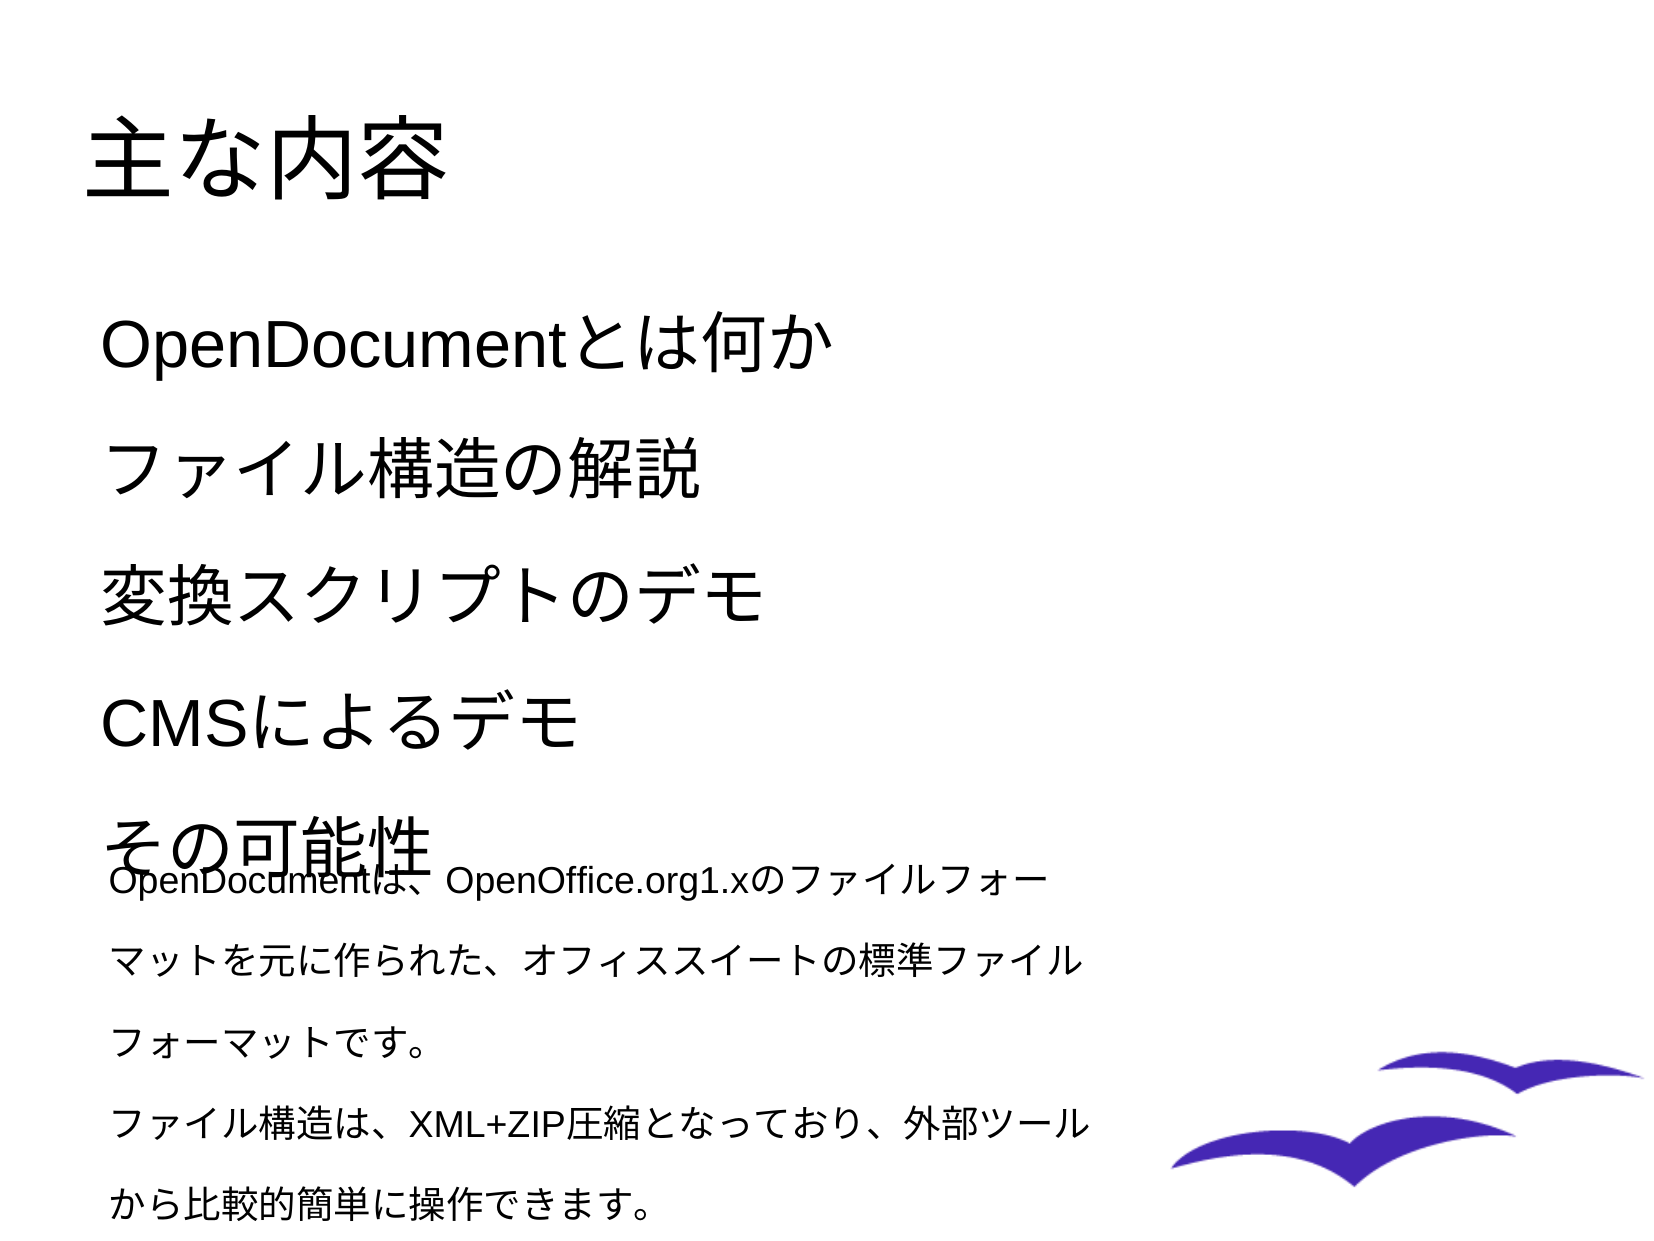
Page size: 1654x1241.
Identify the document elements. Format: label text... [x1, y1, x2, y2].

list OpenDocumentとは何か ファイル構造の解説 変換スクリプトのデモ CMSによるデモ その可能性 [82, 290, 1571, 1109]
text_box OpenDocumentは、OpenOffice.org1.xのファイルフォーマットを元に作られた、オフィススイートの標準ファイルフォーマットです。 ファイル構造は、XML+ZIP圧縮となっており、外部ツールから比較的簡単に操作できます。 本セッションでは、OpenDocumentの概要、ファイル構造を解説すると共に、スクリプトによる応用例を紹介します。 [93, 815, 1134, 1167]
title 主な内容 [82, 49, 1571, 257]
picture [1166, 1044, 1654, 1192]
